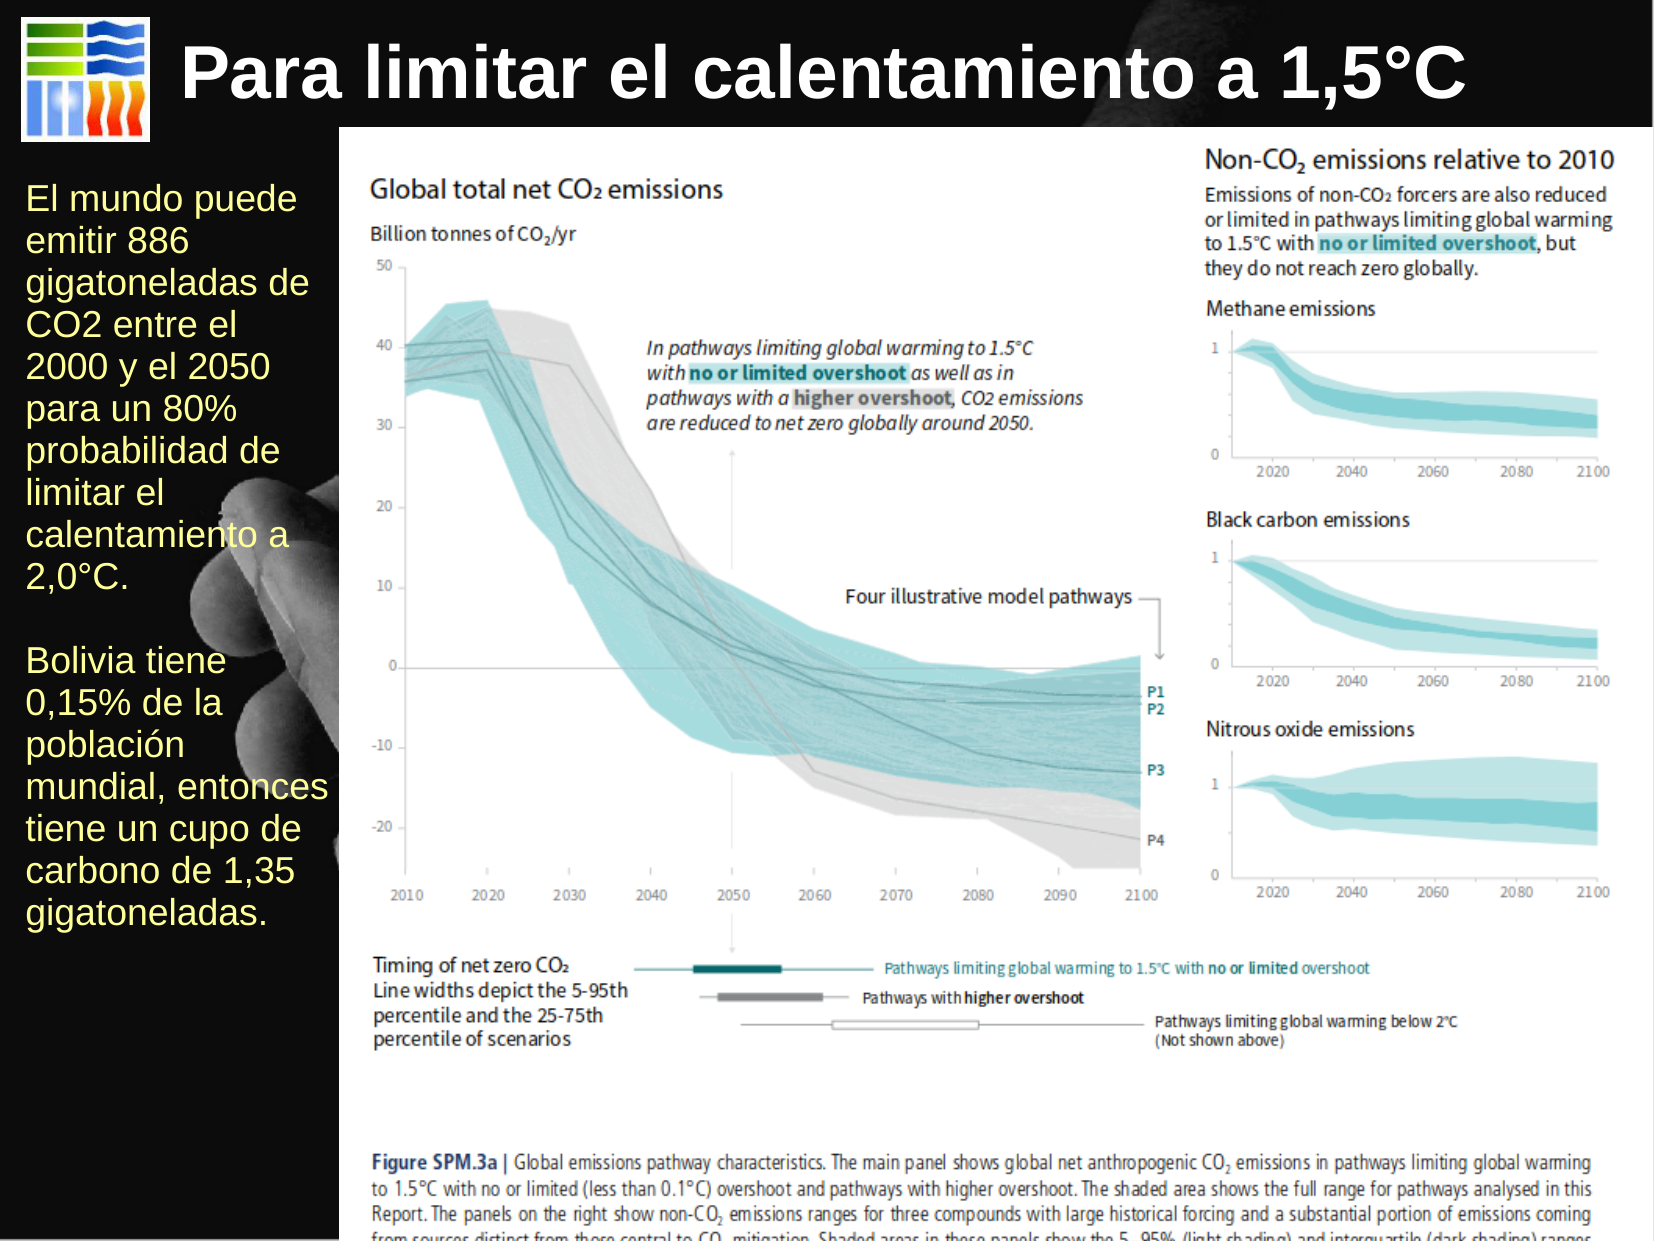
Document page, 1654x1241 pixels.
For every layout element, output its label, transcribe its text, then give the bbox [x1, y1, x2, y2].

text_box El mundo puede emitir 886 gigatoneladas de CO2 entre el 2000 y el 2050 para un 80% probabilidad de limitar el calentamiento a 2,0°C. Bolivia tiene 0,15% de la población mundial, entonces tiene un cupo de carbono de 1,35 gigatoneladas. [10, 170, 339, 1241]
picture [0, 0, 1654, 1241]
text_box Para limitar el calentamiento a 1,5°C [180, 25, 1621, 121]
